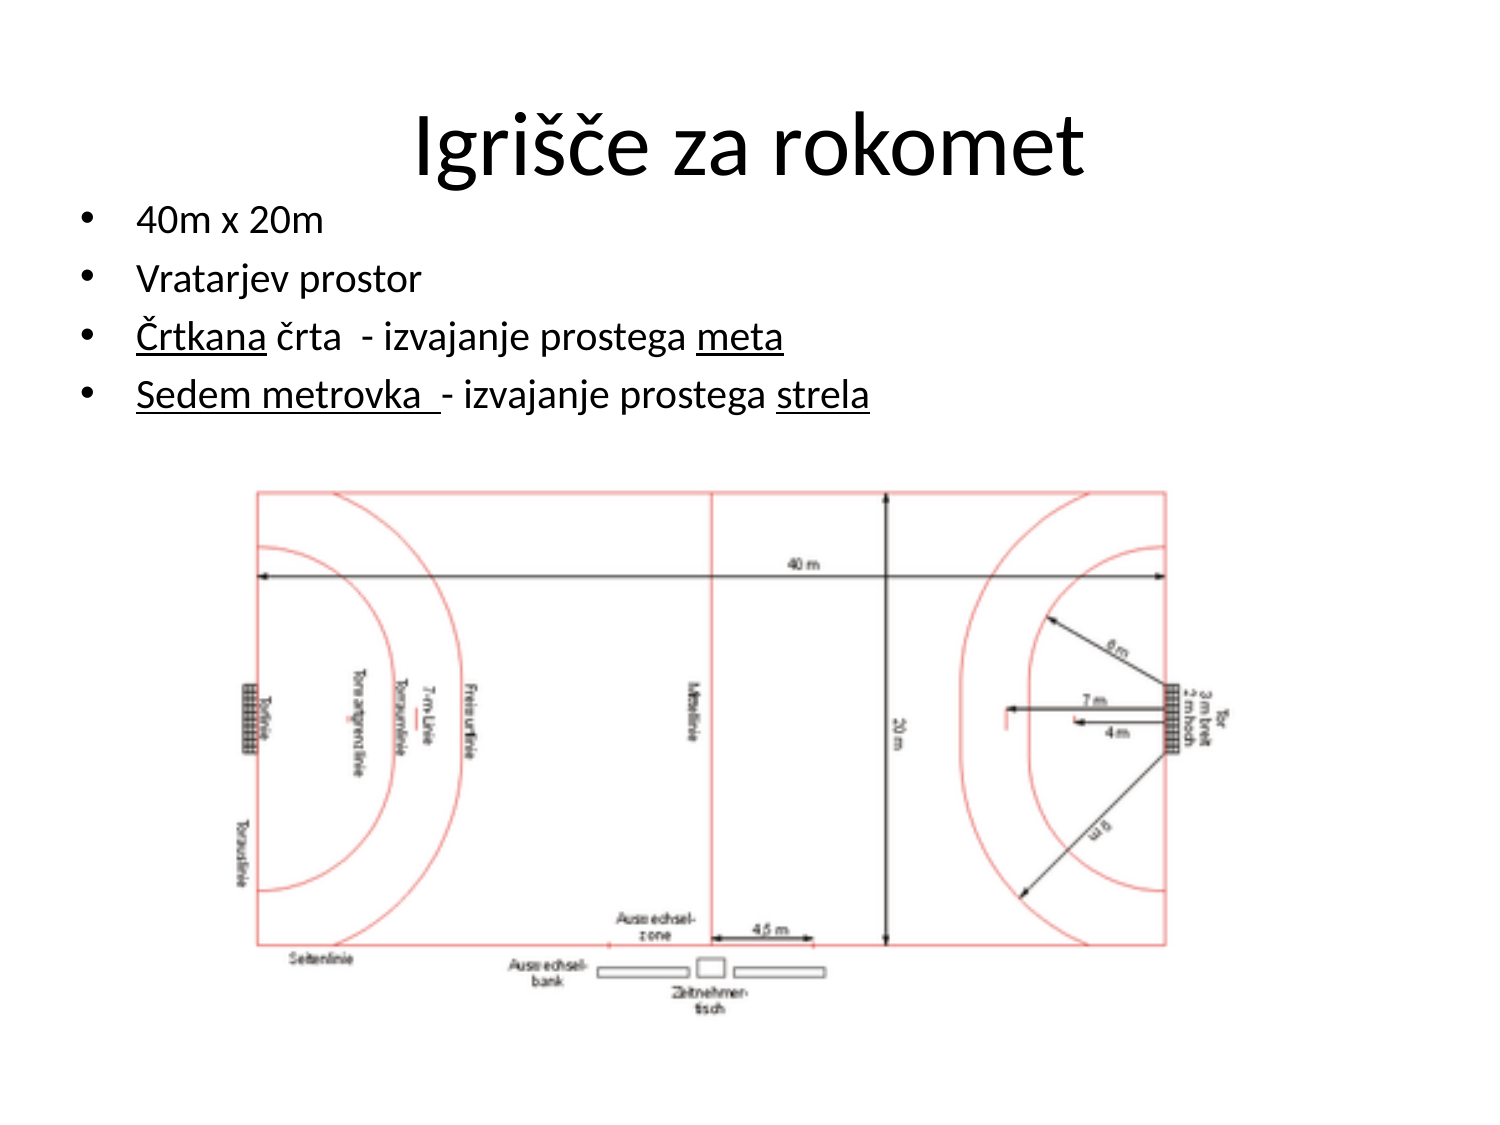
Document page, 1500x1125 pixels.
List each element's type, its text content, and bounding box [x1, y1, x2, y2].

picture [230, 479, 1235, 1024]
title Igrišče za rokomet [75, 45, 1425, 233]
list 40m x 20m Vratarjev prostor Črtkana črta - izvajanje prostega meta Sedem metrovka - izvajanje prostega strela [64, 184, 1415, 927]
